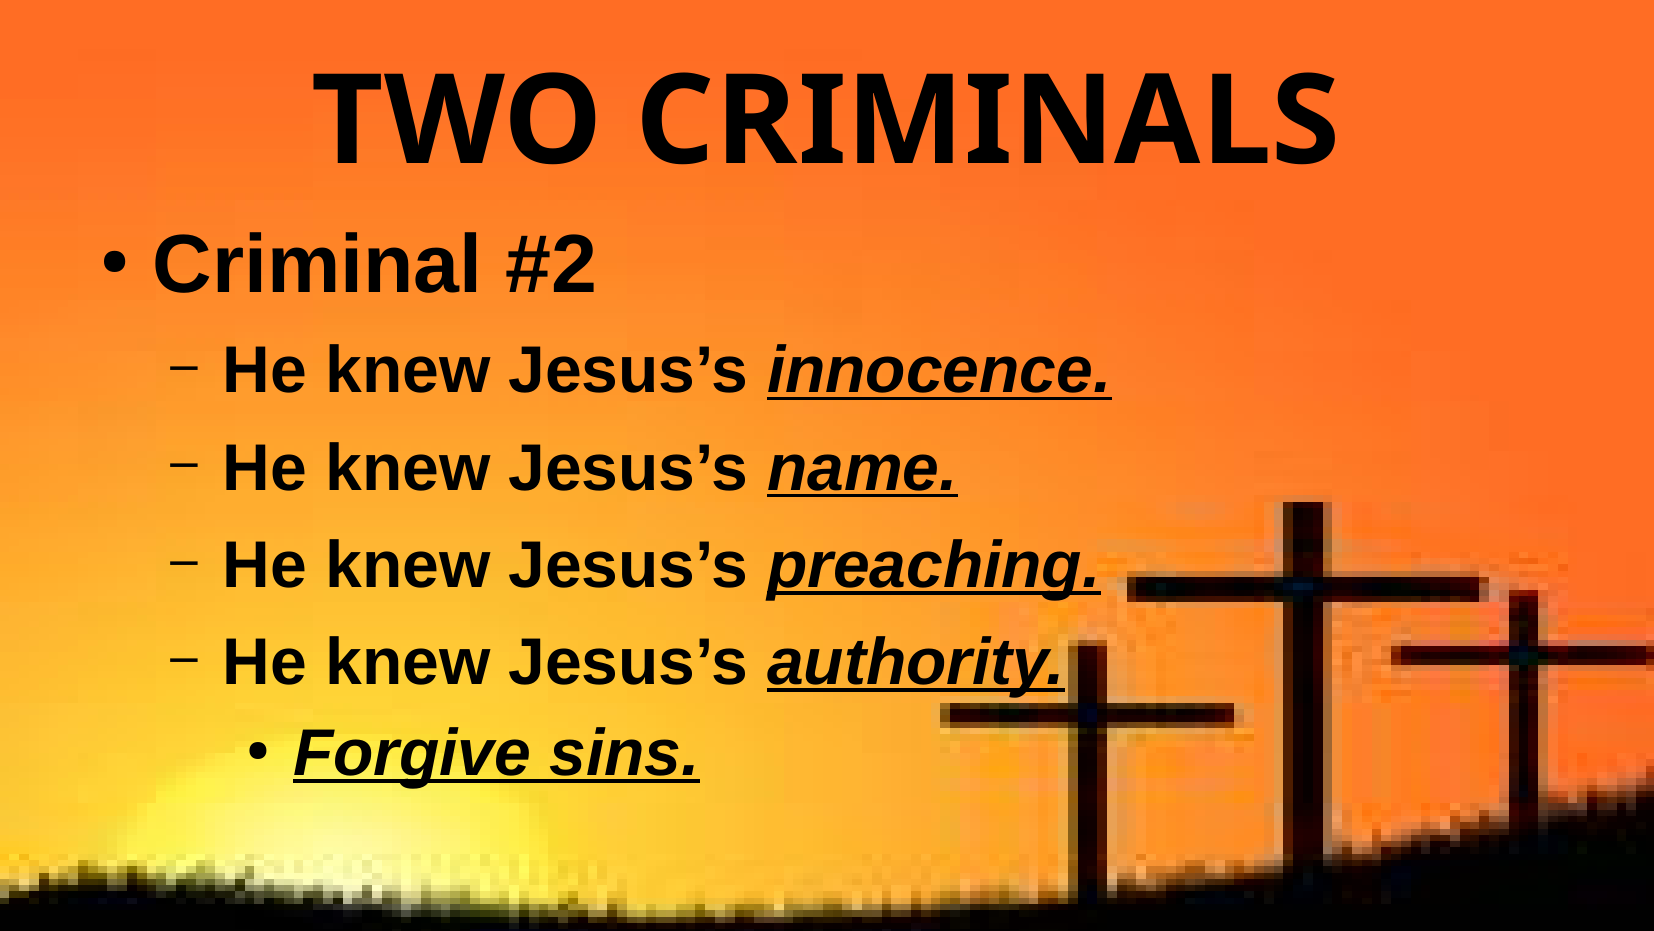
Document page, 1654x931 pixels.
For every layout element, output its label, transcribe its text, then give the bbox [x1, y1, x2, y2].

list Criminal #2 He knew Jesus’s innocence. He knew Jesus’s name. He knew Jesus’s preaching. He knew Jesus’s authority. Forgive sins. [82, 217, 1571, 796]
title TWO CRIMINALS [82, 37, 1571, 193]
picture [0, 0, 1654, 931]
